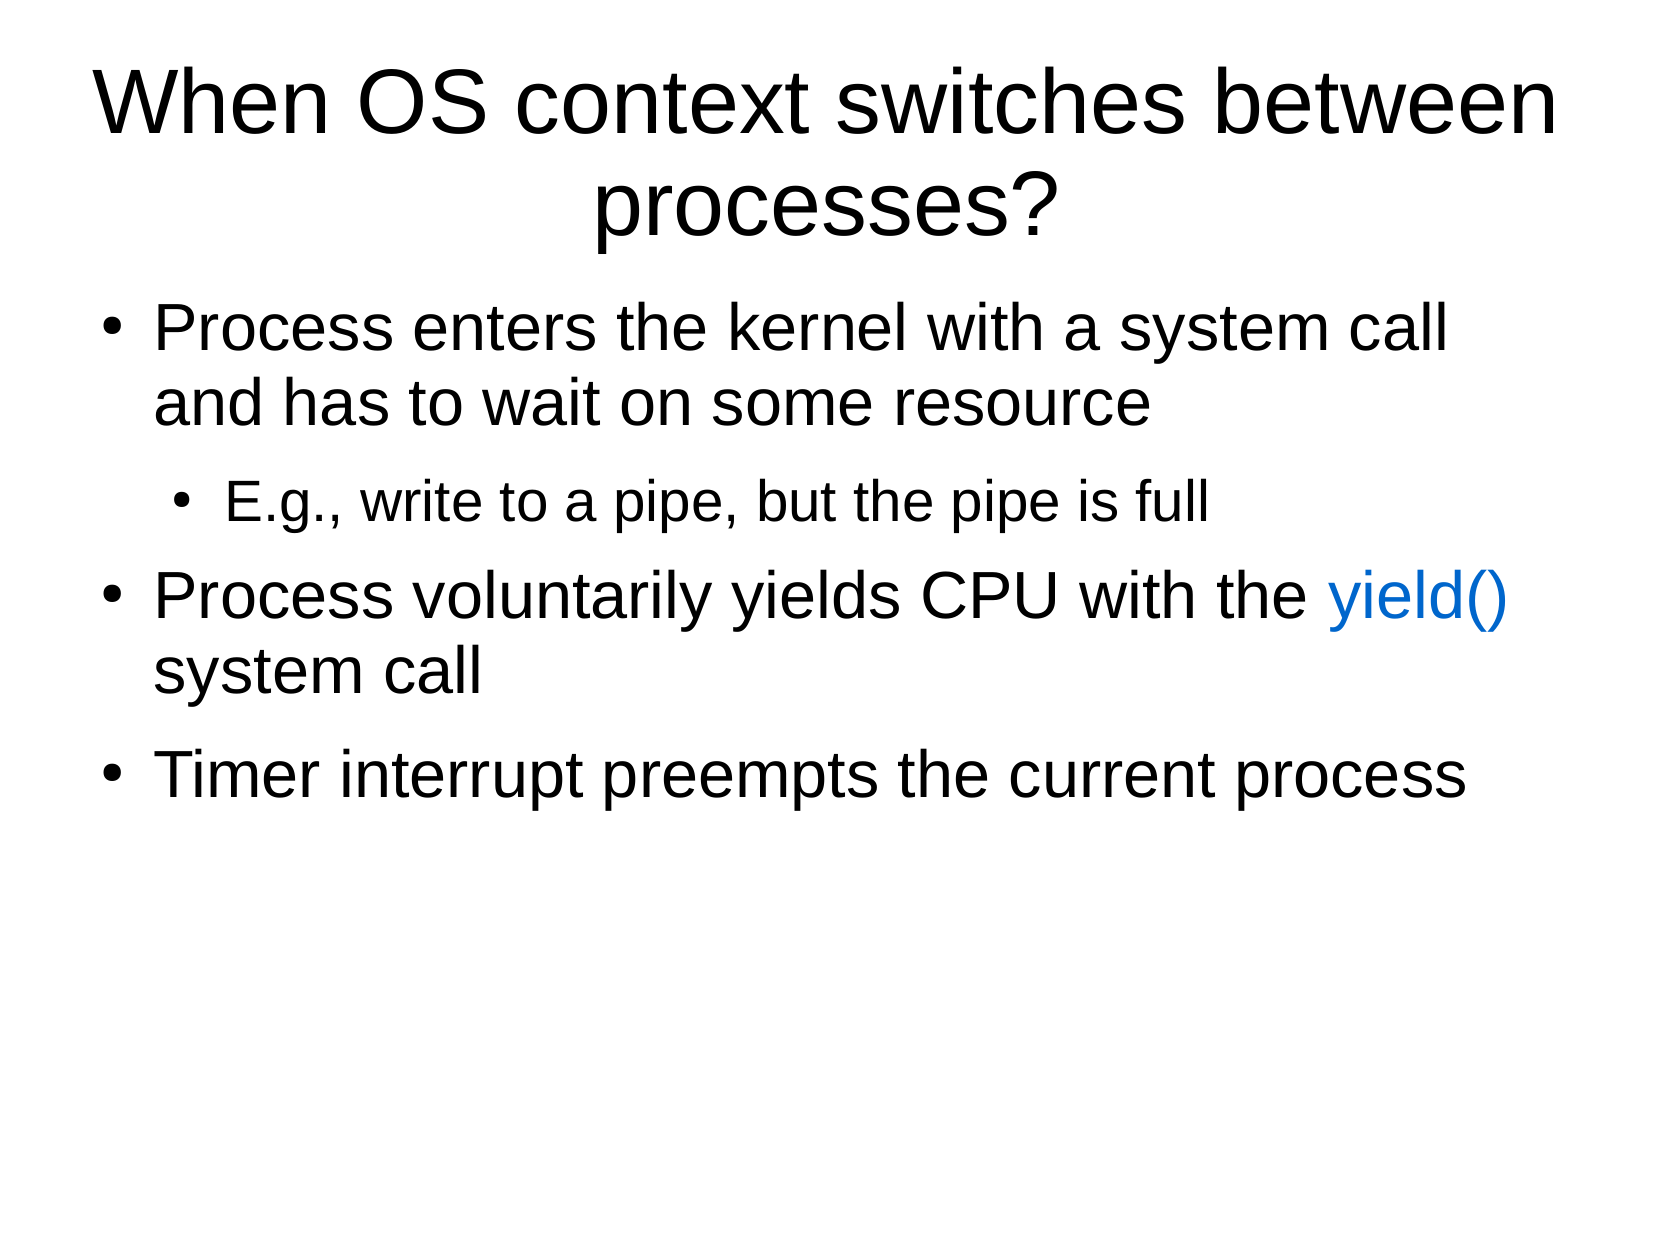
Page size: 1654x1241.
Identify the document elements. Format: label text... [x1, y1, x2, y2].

title When OS context switches between processes? [82, 49, 1571, 257]
list Process enters the kernel with a system call and has to wait on some resource E.g., write to a pipe, but the pipe is full Process voluntarily yields CPU with the yield() system call Timer interrupt preempts the current process [82, 290, 1571, 1010]
